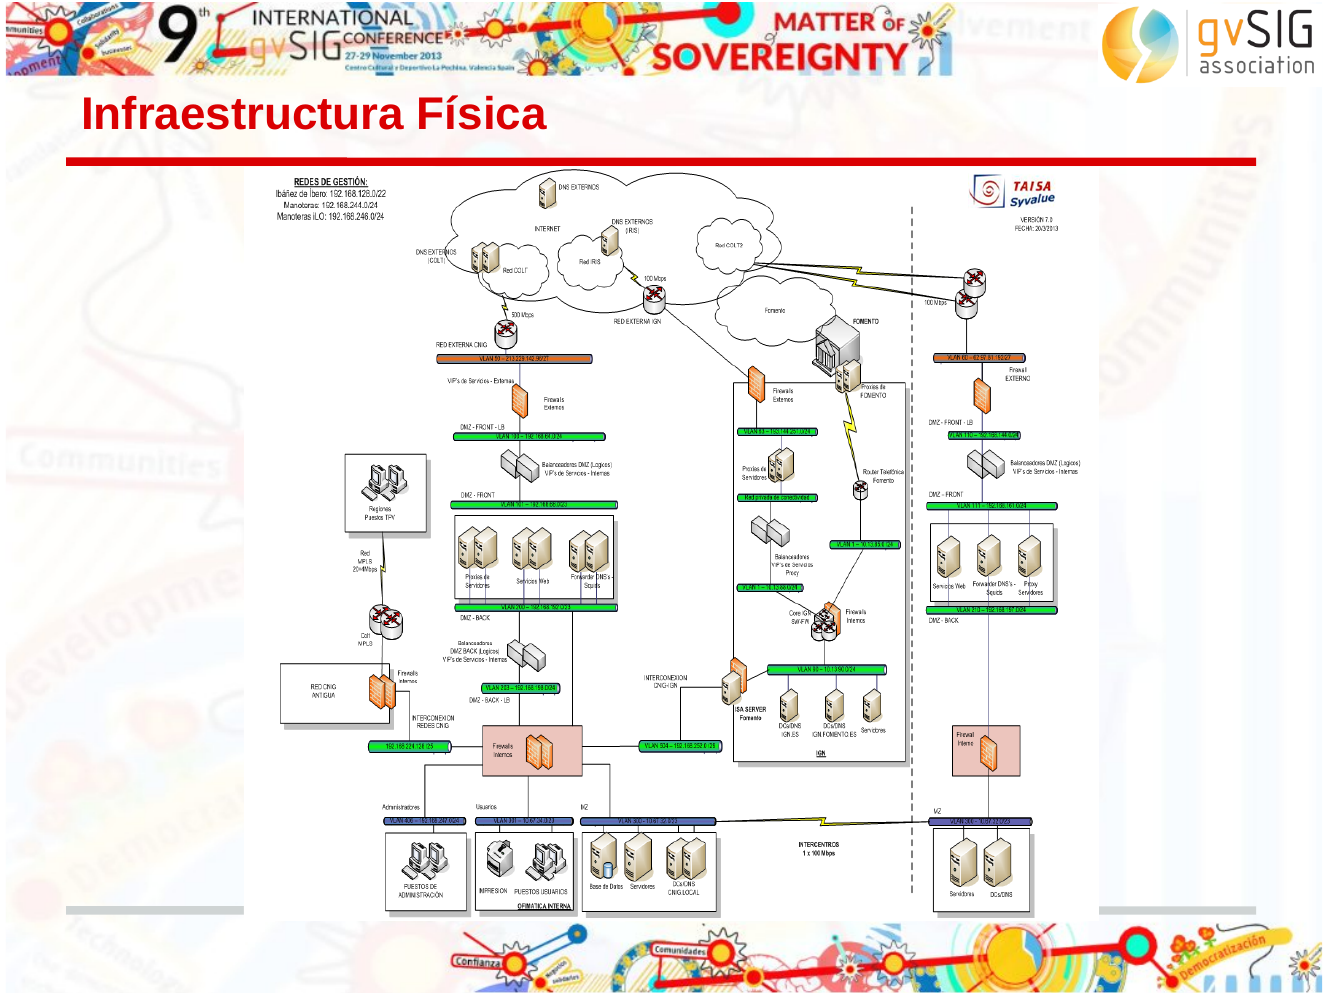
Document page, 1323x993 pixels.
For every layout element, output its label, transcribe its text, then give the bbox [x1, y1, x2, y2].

picture [5, 2, 1323, 993]
text_box [243, 167, 1099, 921]
title Infraestructura Física [66, 51, 1257, 154]
